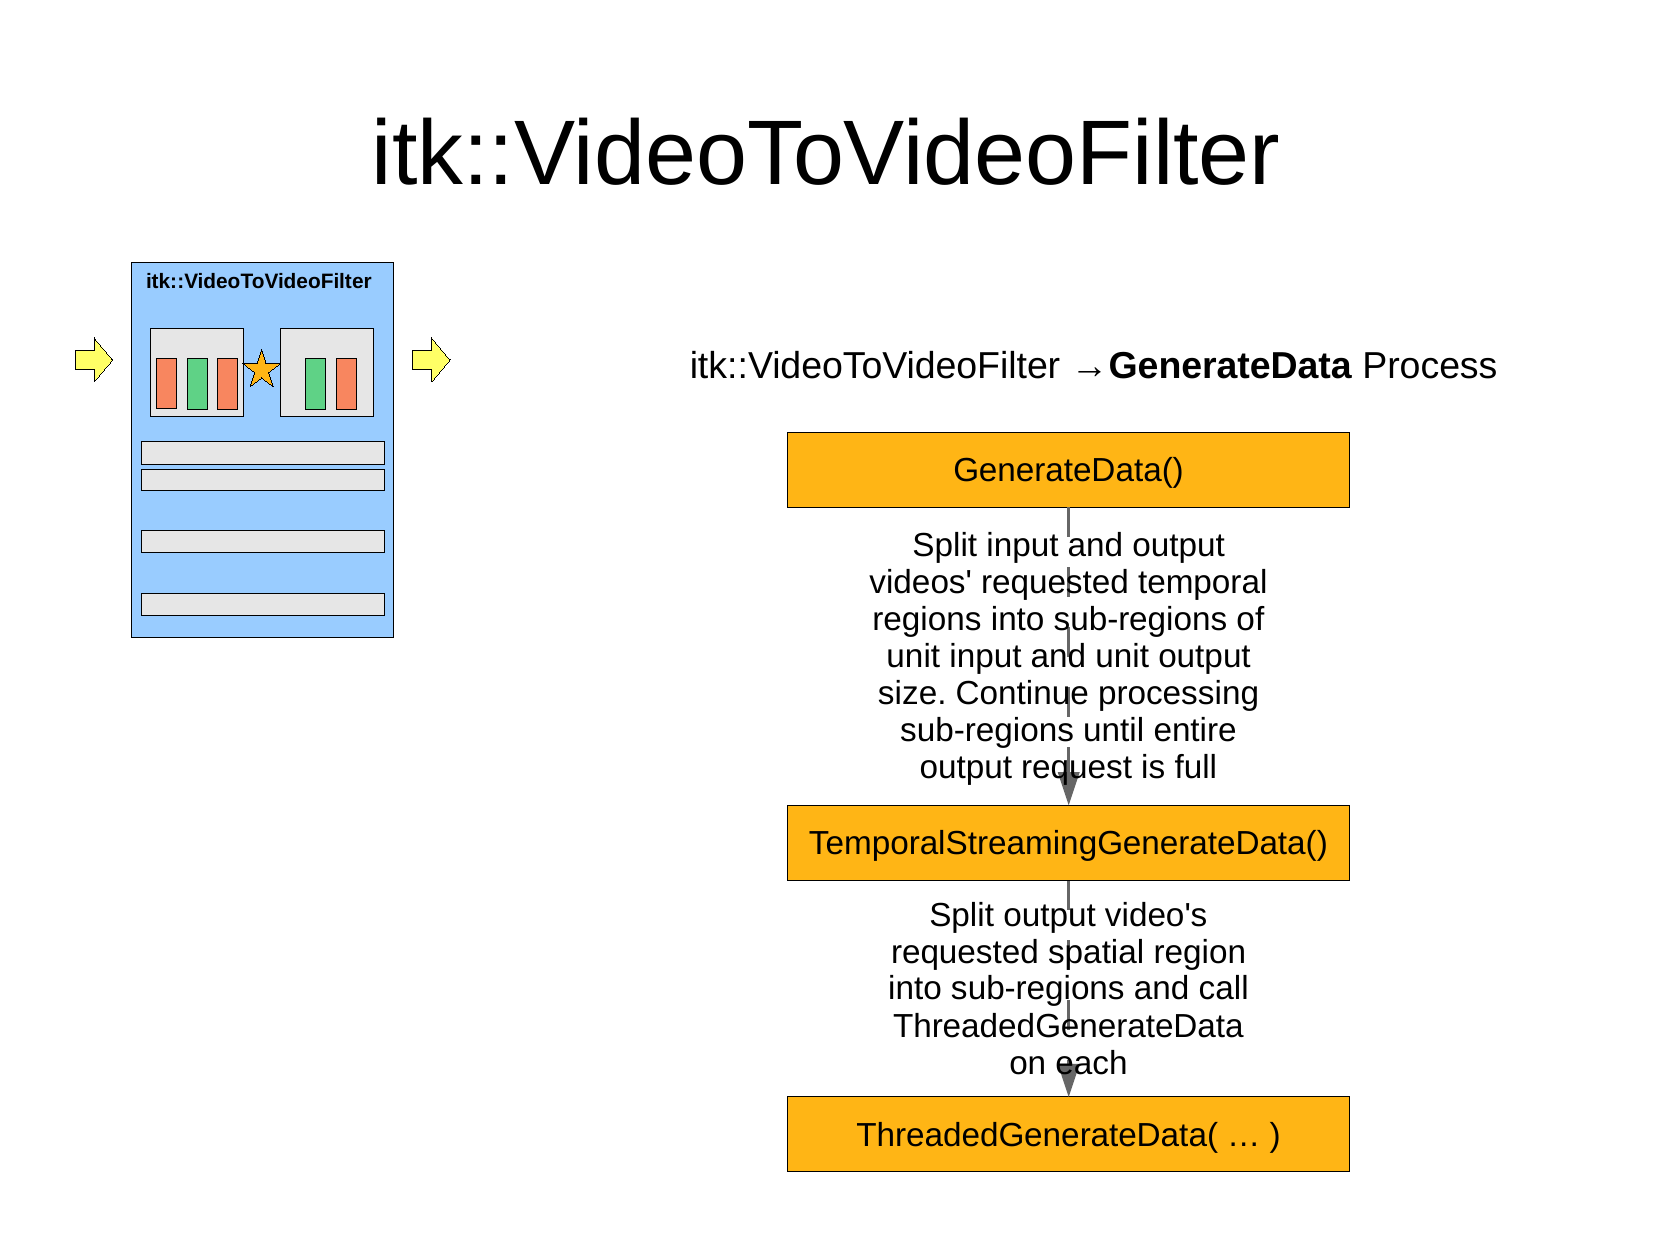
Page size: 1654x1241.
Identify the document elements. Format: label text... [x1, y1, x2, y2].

text_box GenerateData() [787, 432, 1350, 508]
text_box itk::VideoToVideoFilter [131, 262, 394, 638]
text_box TemporalStreamingGenerateData() [787, 805, 1350, 881]
text_box [141, 469, 385, 491]
text_box itk::VideoToVideoFilter →GenerateData Process [675, 337, 1538, 395]
text_box [141, 593, 385, 616]
text_box [141, 441, 385, 465]
text_box [141, 530, 385, 553]
text_box [150, 328, 374, 417]
text_box ThreadedGenerateData( … ) [787, 1096, 1350, 1172]
text_box [75, 337, 113, 382]
title itk::VideoToVideoFilter [82, 49, 1571, 257]
text_box [412, 337, 451, 382]
